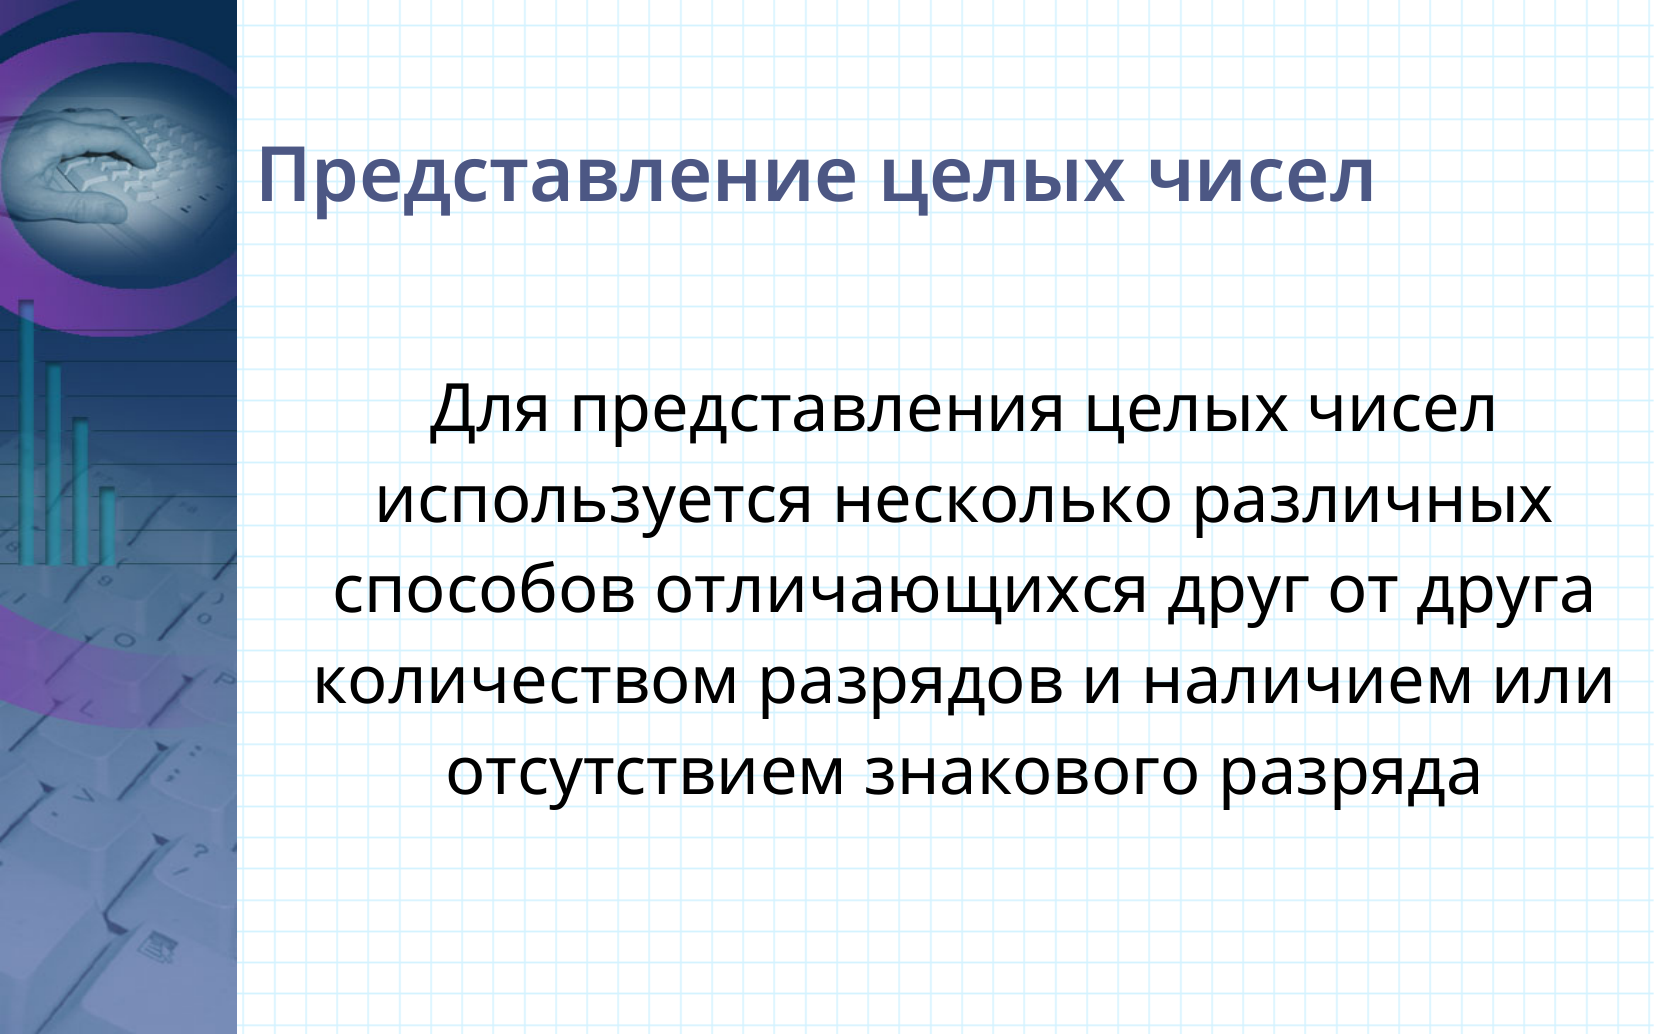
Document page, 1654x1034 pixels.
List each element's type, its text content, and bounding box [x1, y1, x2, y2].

picture [0, 0, 1654, 1034]
subtitle Для представления целых чисел используется несколько различных способов отличающихся друг от друга количеством разрядов и наличием или отсутствием знакового разряда [254, 287, 1640, 887]
title Представление целых чисел [254, 85, 1640, 259]
